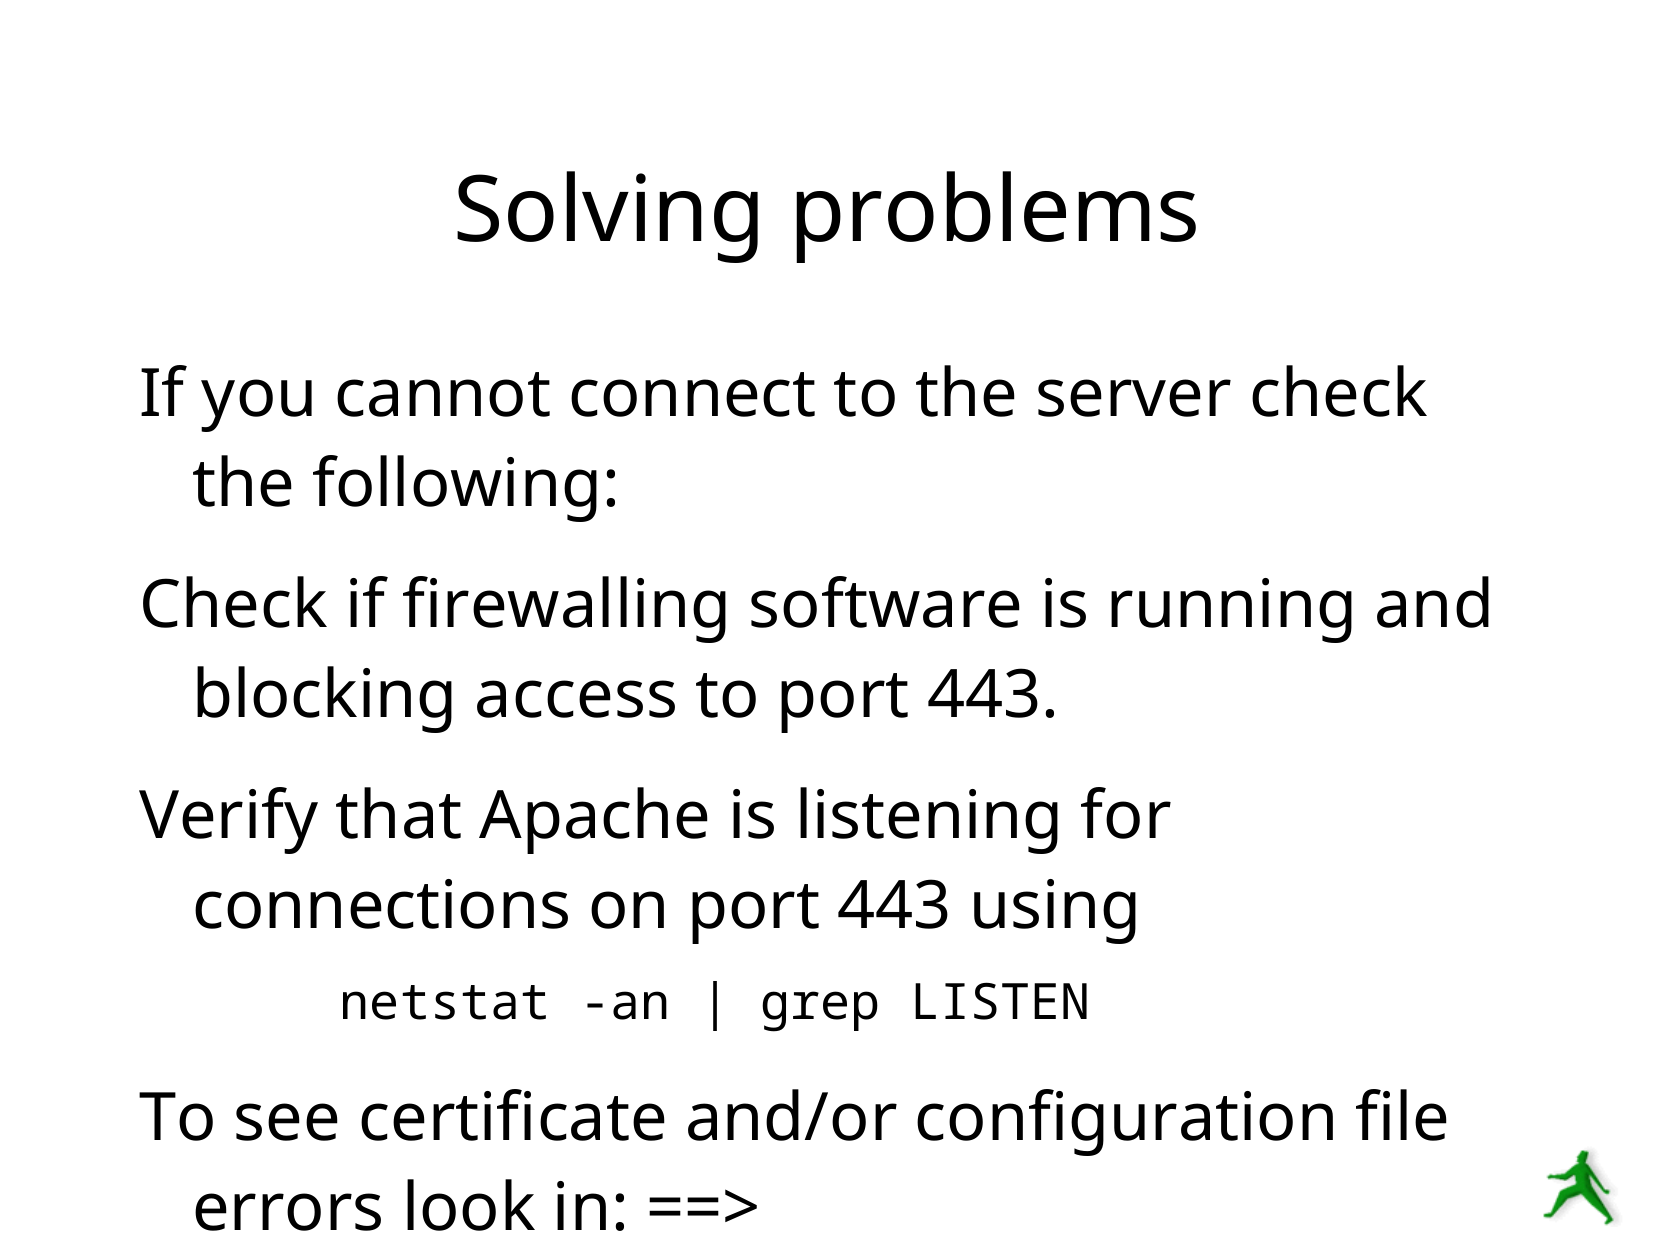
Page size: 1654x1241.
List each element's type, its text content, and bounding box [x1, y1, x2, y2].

title Solving problems [121, 102, 1534, 311]
picture [1541, 1135, 1634, 1227]
list If you cannot connect to the server check the following: Check if firewalling software is running and blocking access to port 443. Verify that Apache is listening for connections on port 443 using netstat -an | grep LISTEN To see certificate and/or configuration file errors look in: ==> [121, 344, 1534, 1209]
